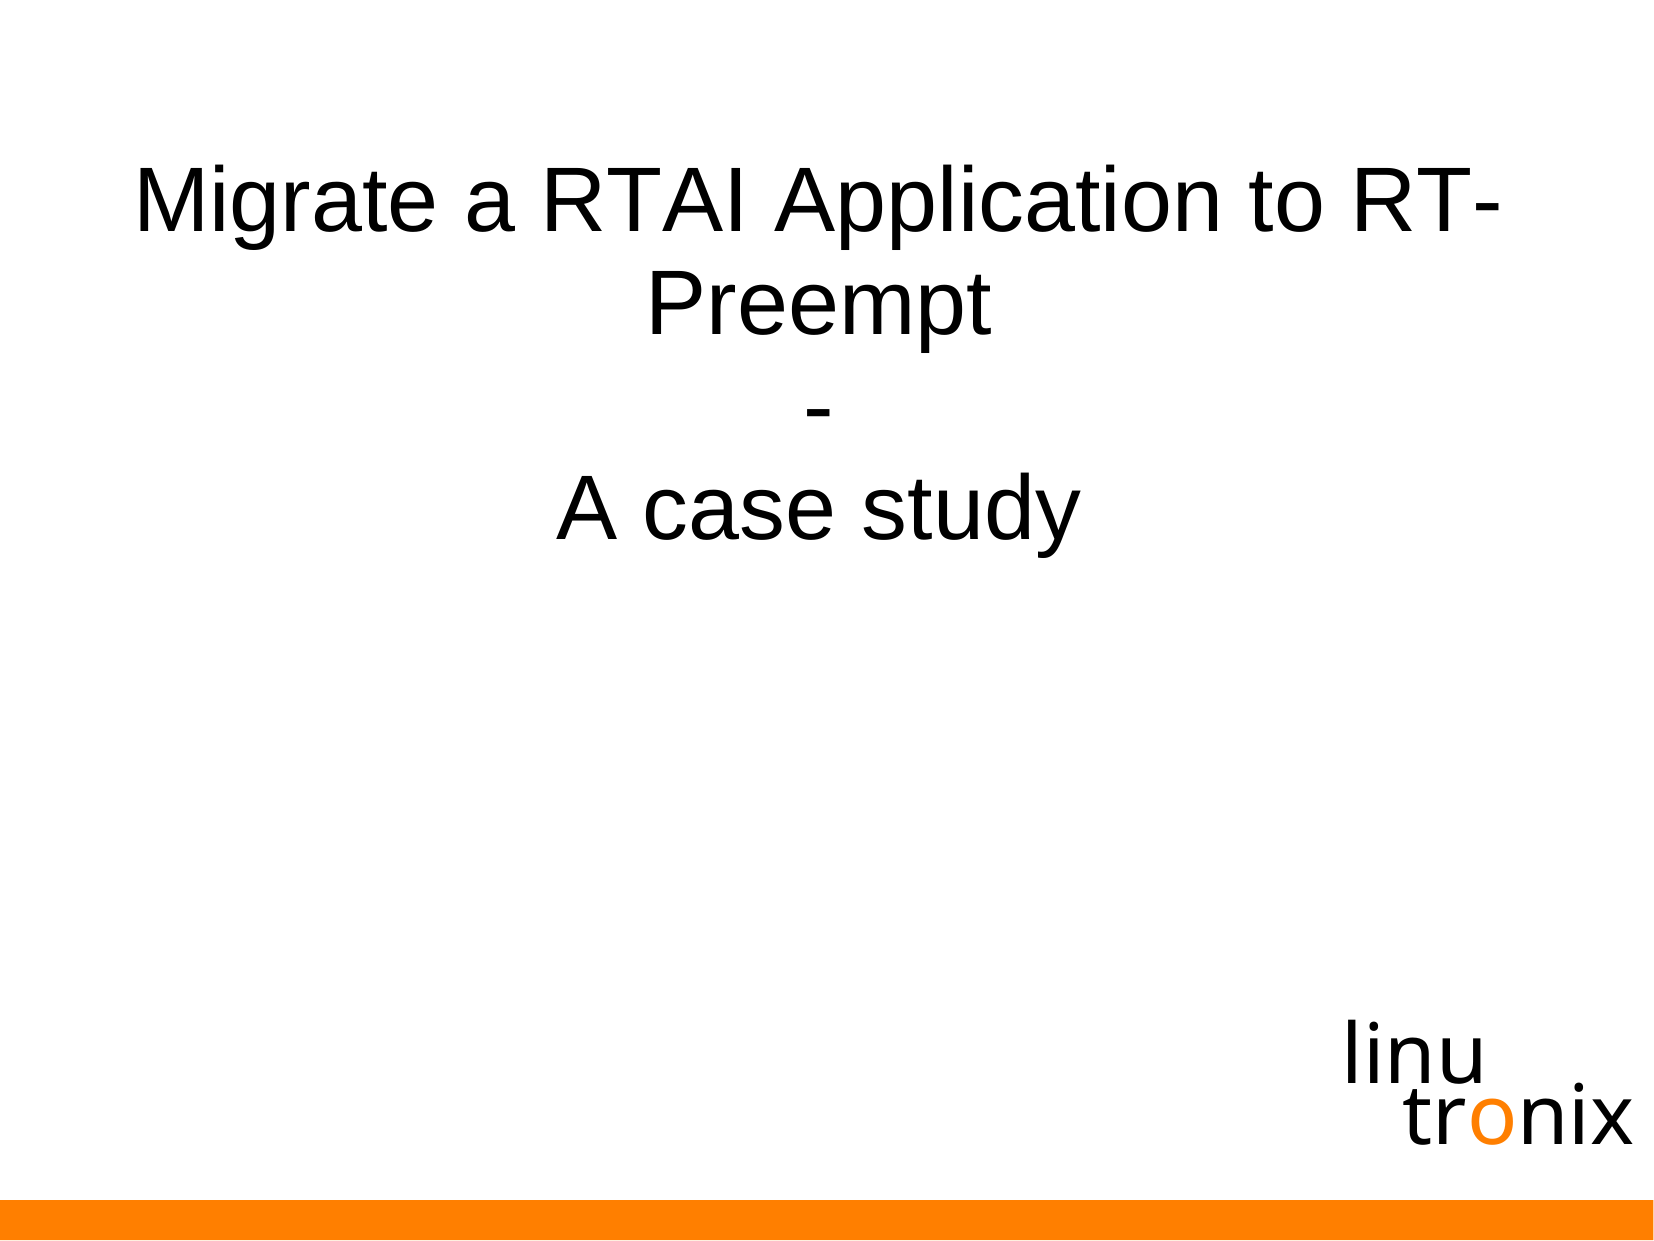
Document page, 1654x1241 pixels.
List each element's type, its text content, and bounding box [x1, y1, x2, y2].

text_box [0, 1200, 1654, 1241]
text_box linu [1327, 986, 1477, 1102]
text_box tronix [1387, 1047, 1613, 1163]
title Migrate a RTAI Application to RT-Preempt - A case study [75, 183, 1564, 526]
